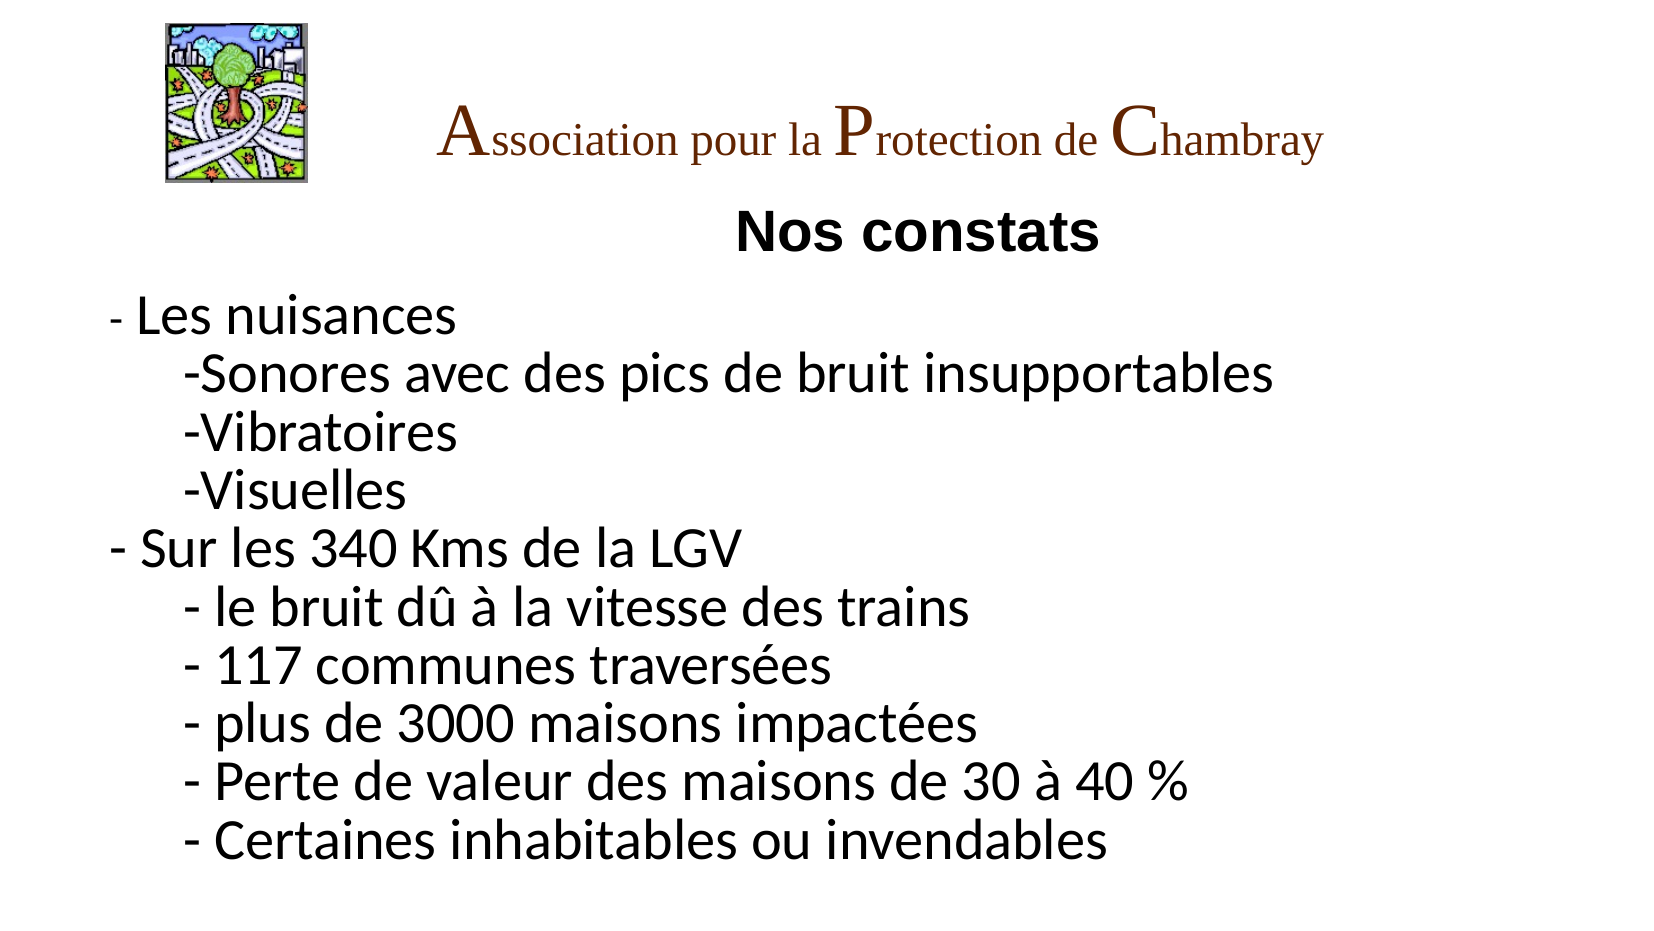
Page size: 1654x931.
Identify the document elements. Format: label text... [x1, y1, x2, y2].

text_box Association pour la Protection de Chambray [422, 81, 1446, 180]
text_box - Les nuisances -Sonores avec des pics de bruit insupportables -Vibratoires -Visuelles - Sur les 340 Kms de la LGV - le bruit dû à la vitesse des trains - 117 communes traversées - plus de 3000 maisons impactées - Perte de valeur des maisons de 30 à 40 % - Certaines inhabitables ou invendables [94, 283, 1548, 931]
picture [165, 23, 308, 183]
text_box Nos constats [720, 191, 1134, 283]
